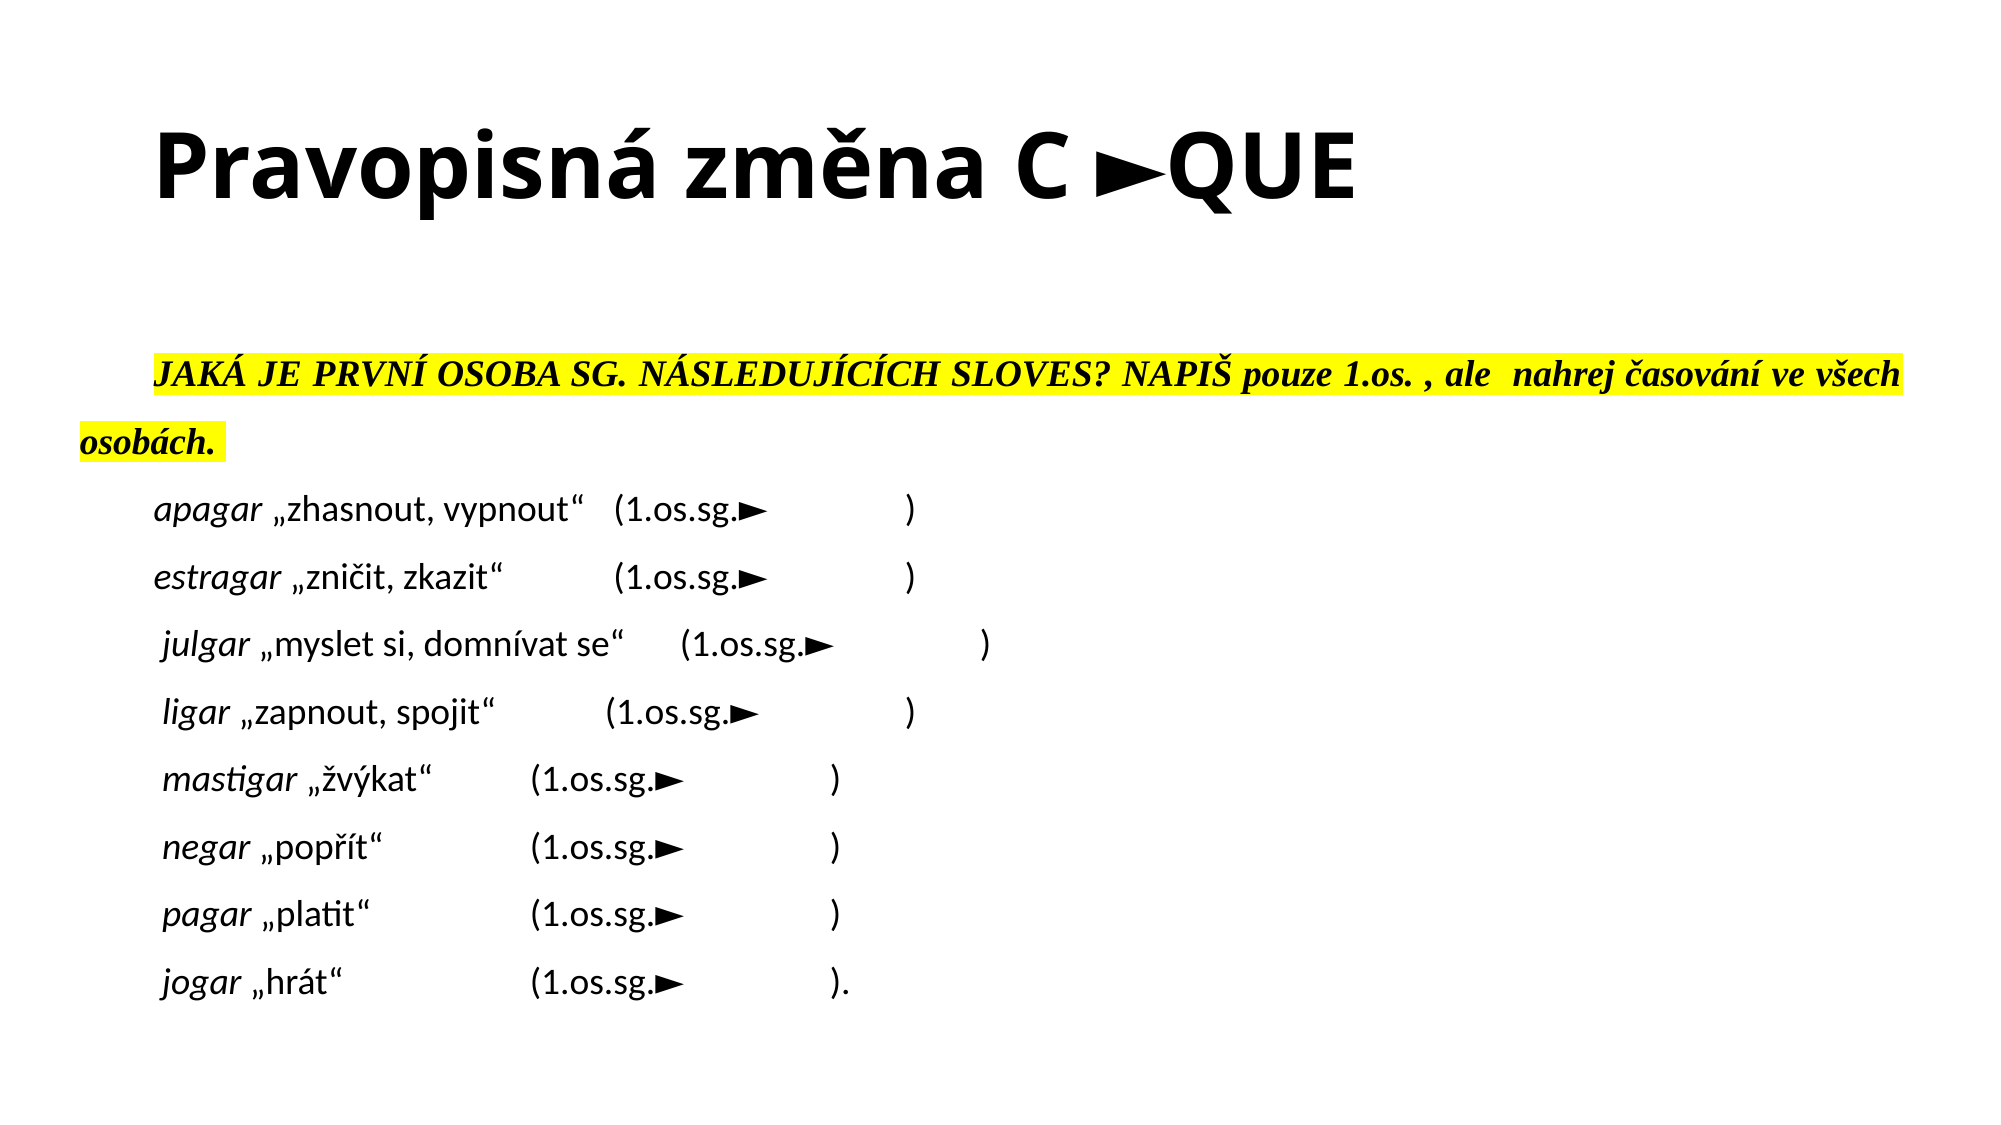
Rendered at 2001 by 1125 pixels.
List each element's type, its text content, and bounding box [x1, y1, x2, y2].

text_box JAKÁ JE PRVNÍ OSOBA SG. NÁSLEDUJÍCÍCH SLOVES? NAPIŠ pouze 1.os. , ale nahrej časování ve všech osobách. apagar „zhasnout, vypnout“ (1.os.sg.► ) estragar „zničit, zkazit“ (1.os.sg.► ) julgar „myslet si, domnívat se“ (1.os.sg.► ) ligar „zapnout, spojit“ (1.os.sg.► ) mastigar „žvýkat“ (1.os.sg.► ) negar „popřít“ (1.os.sg.► ) pagar „platit“ (1.os.sg.► ) jogar „hrát“ (1.os.sg.► ). [65, 319, 1918, 1077]
title Pravopisná změna C ►QUE [137, 59, 1863, 278]
